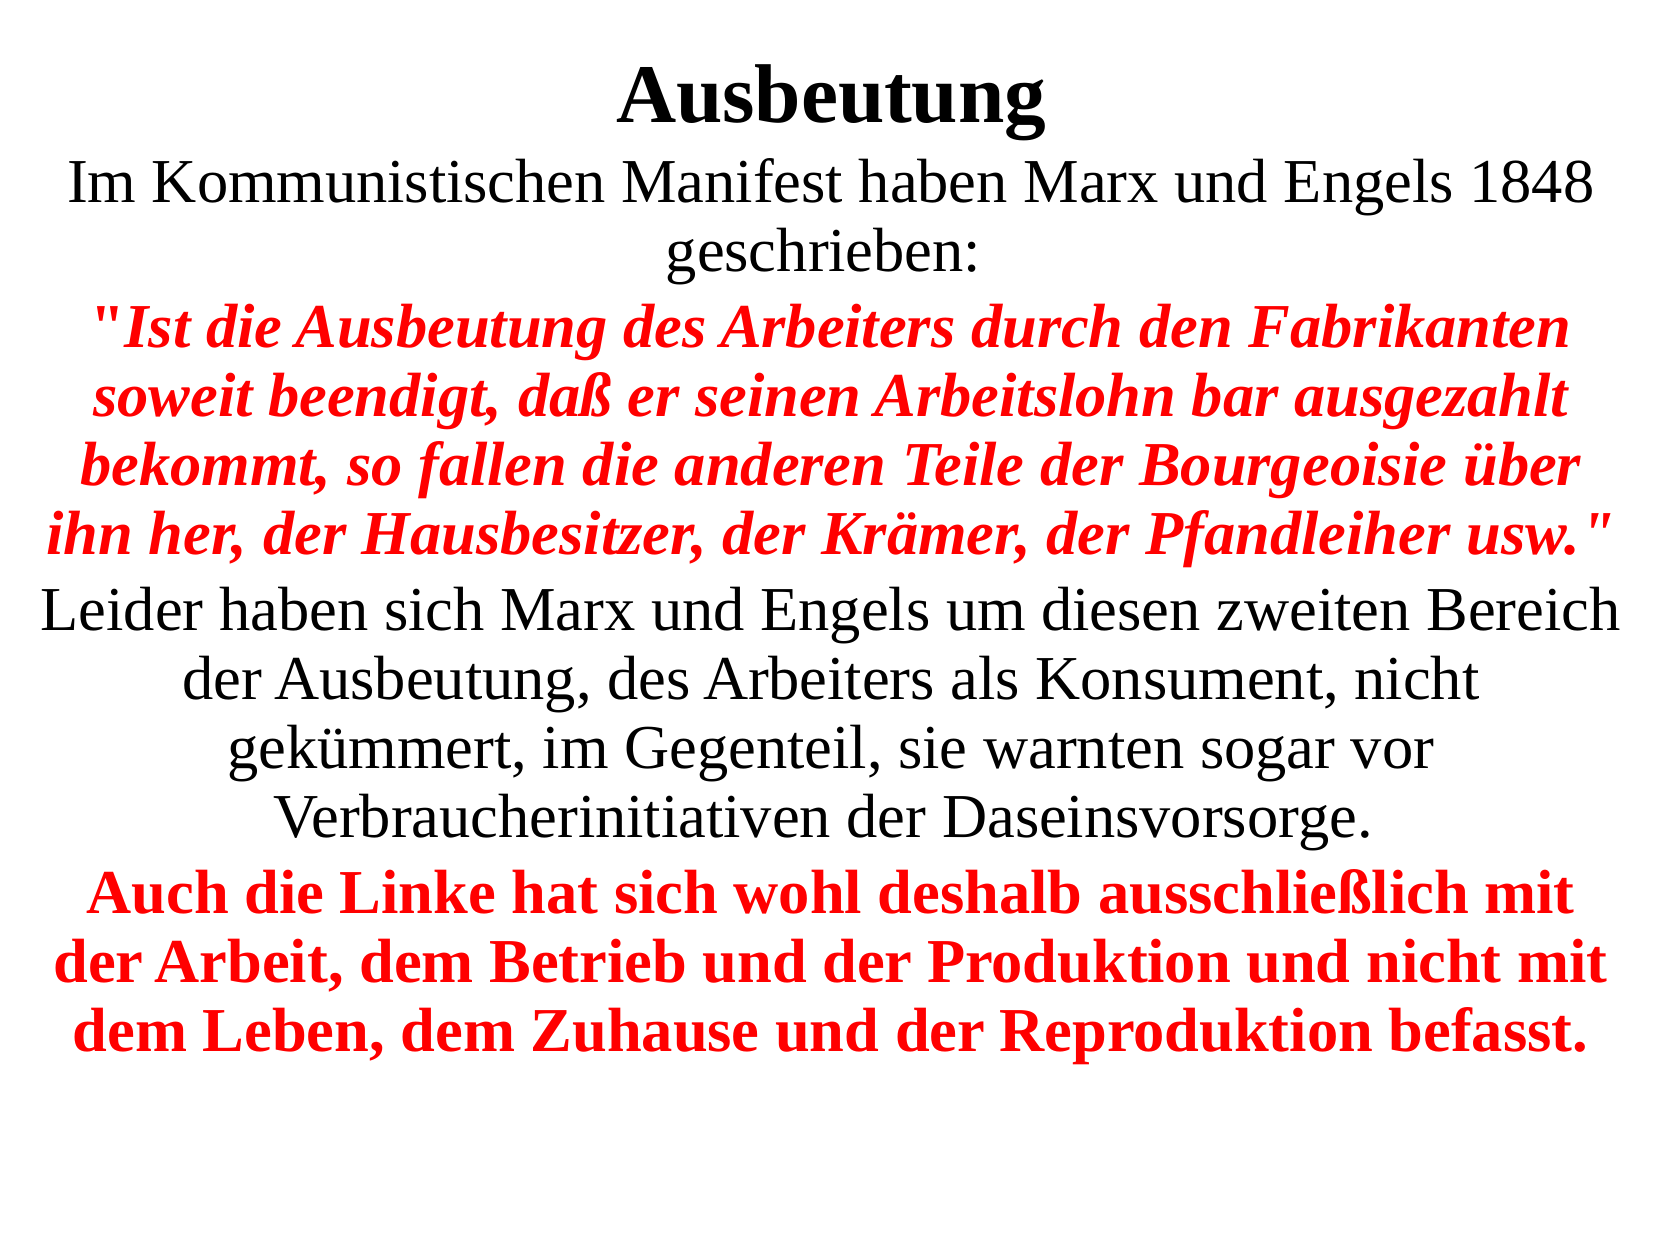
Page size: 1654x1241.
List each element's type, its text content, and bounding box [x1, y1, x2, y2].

text_box Ausbeutung Im Kommunistischen Manifest haben Marx und Engels 1848 geschrieben: "Ist die Ausbeutung des Arbeiters durch den Fabrikanten soweit beendigt, daß er seinen Arbeitslohn bar ausgezahlt bekommt, so fallen die anderen Teile der Bourgeoisie über ihn her, der Hausbesitzer, der Krämer, der Pfandleiher usw." Leider haben sich Marx und Engels um diesen zweiten Bereich der Ausbeutung, des Arbeiters als Konsument, nicht gekümmert, im Gegenteil, sie warnten sogar vor Verbraucherinitiativen der Daseinsvorsorge. Auch die Linke hat sich wohl deshalb ausschließlich mit der Arbeit, dem Betrieb und der Produktion und nicht mit dem Leben, dem Zuhause und der Reproduktion befasst. [26, 41, 1639, 1097]
